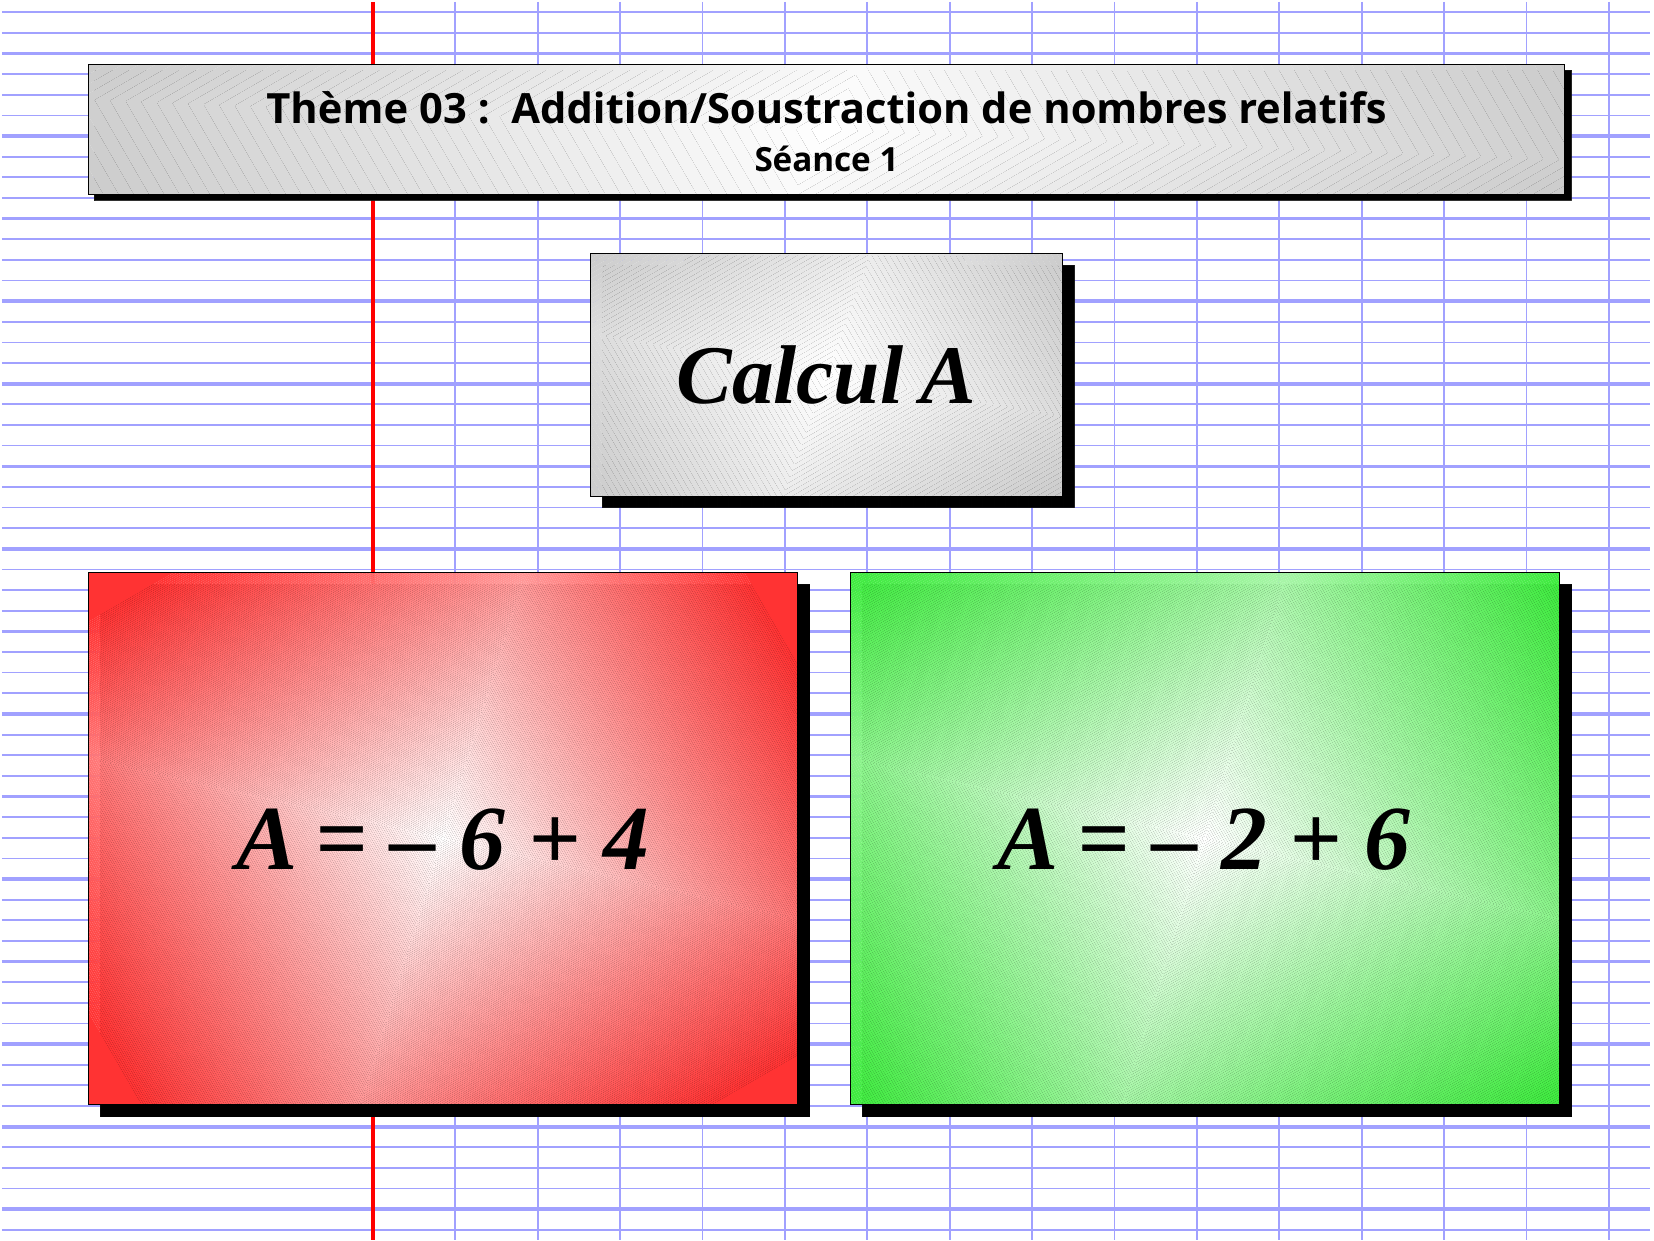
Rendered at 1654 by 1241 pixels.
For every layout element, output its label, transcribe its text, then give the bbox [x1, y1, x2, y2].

text_box A = – 2 + 6 [850, 572, 1560, 1105]
text_box Calcul A [590, 253, 1063, 497]
picture [0, 0, 1654, 1241]
text_box Thème 03 : Addition/Soustraction de nombres relatifs Séance 1 [88, 64, 1565, 195]
text_box A = – 6 + 4 [88, 572, 798, 1105]
